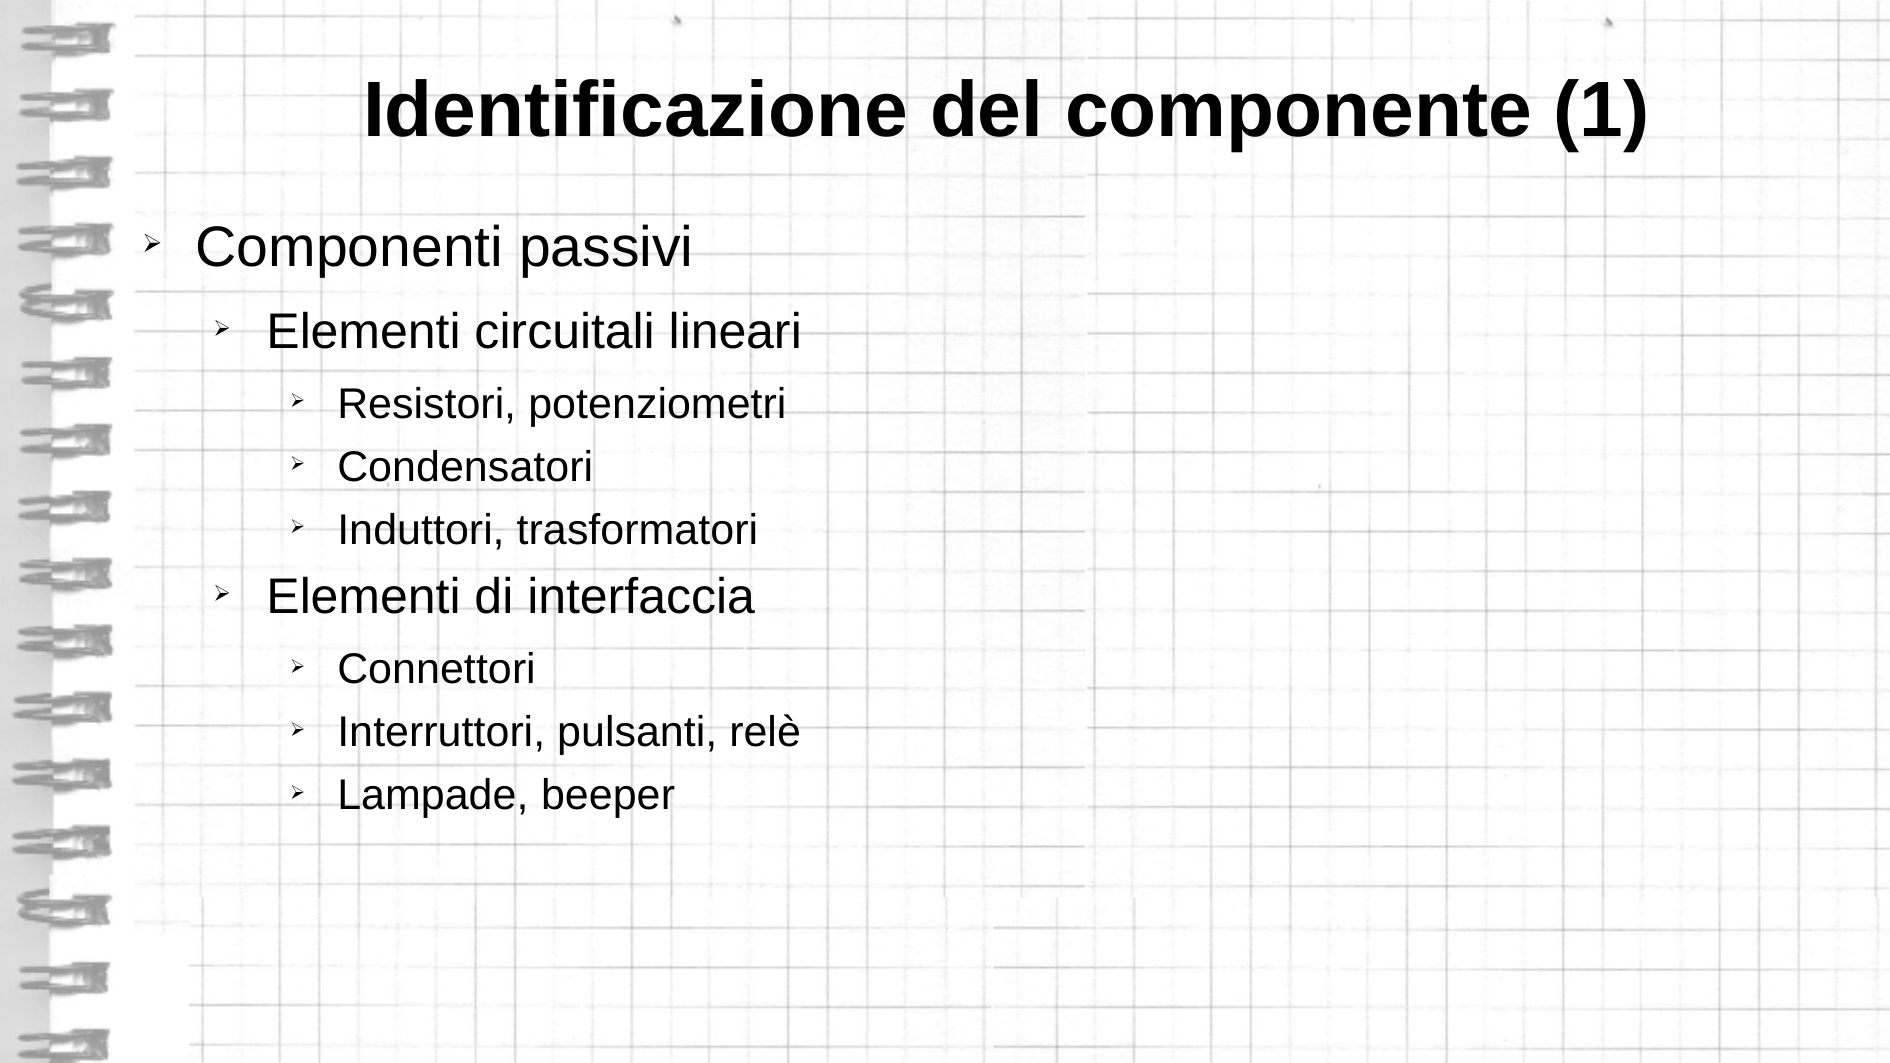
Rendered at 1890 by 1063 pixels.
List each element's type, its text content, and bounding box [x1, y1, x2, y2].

picture [0, 0, 1890, 1063]
title Identificazione del componente (1) [124, 20, 1890, 198]
list Componenti passivi Elementi circuitali lineari Resistori, potenziometri Condensatori Induttori, trasformatori Elementi di interfaccia Connettori Interruttori, pulsanti, relè Lampade, beeper [124, 214, 1890, 832]
